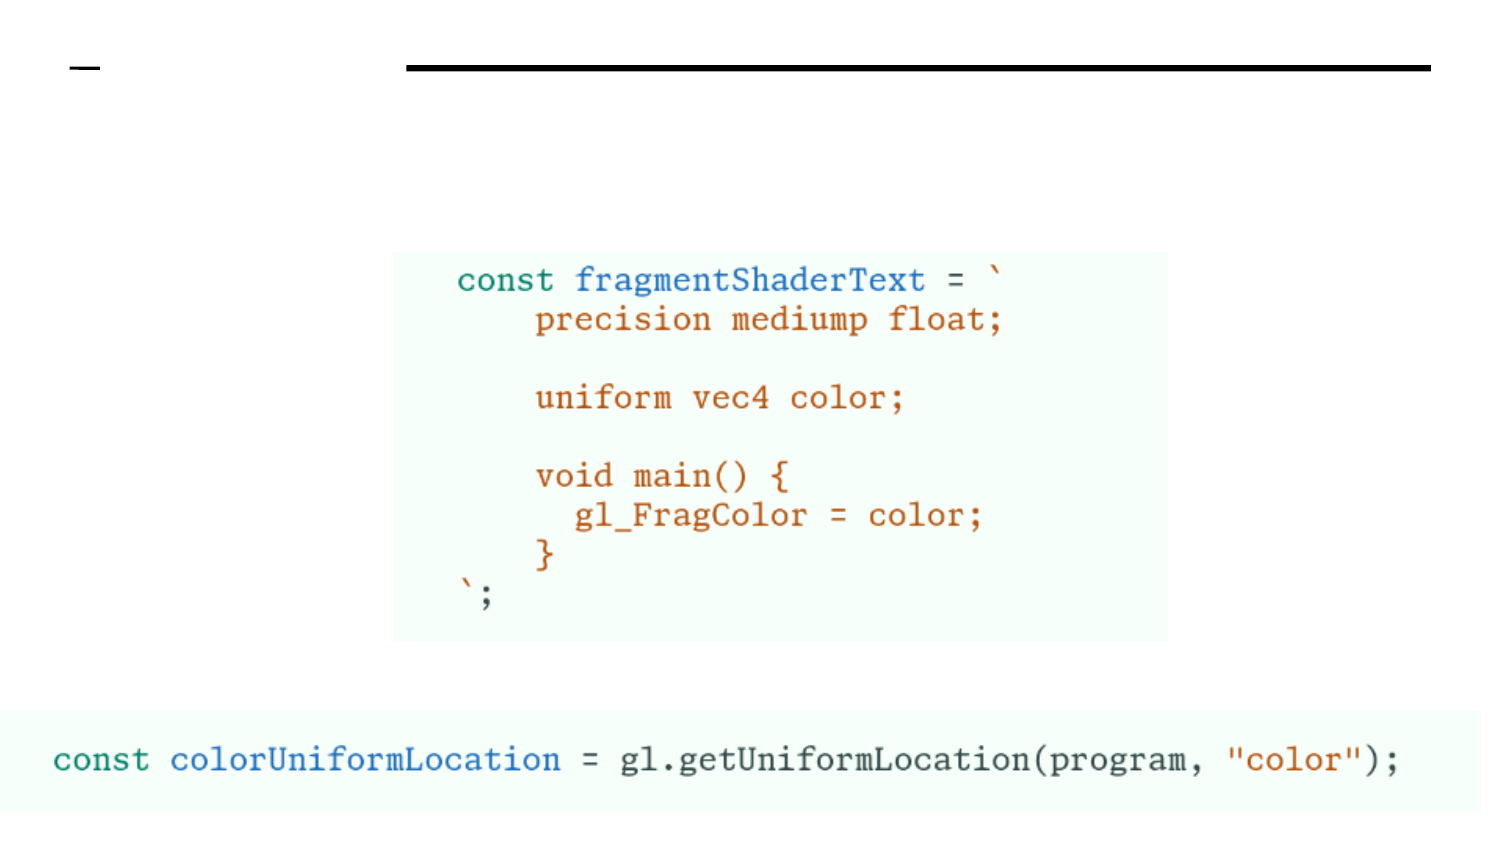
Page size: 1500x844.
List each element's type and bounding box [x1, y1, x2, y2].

picture [393, 252, 1168, 642]
picture [0, 711, 1481, 813]
